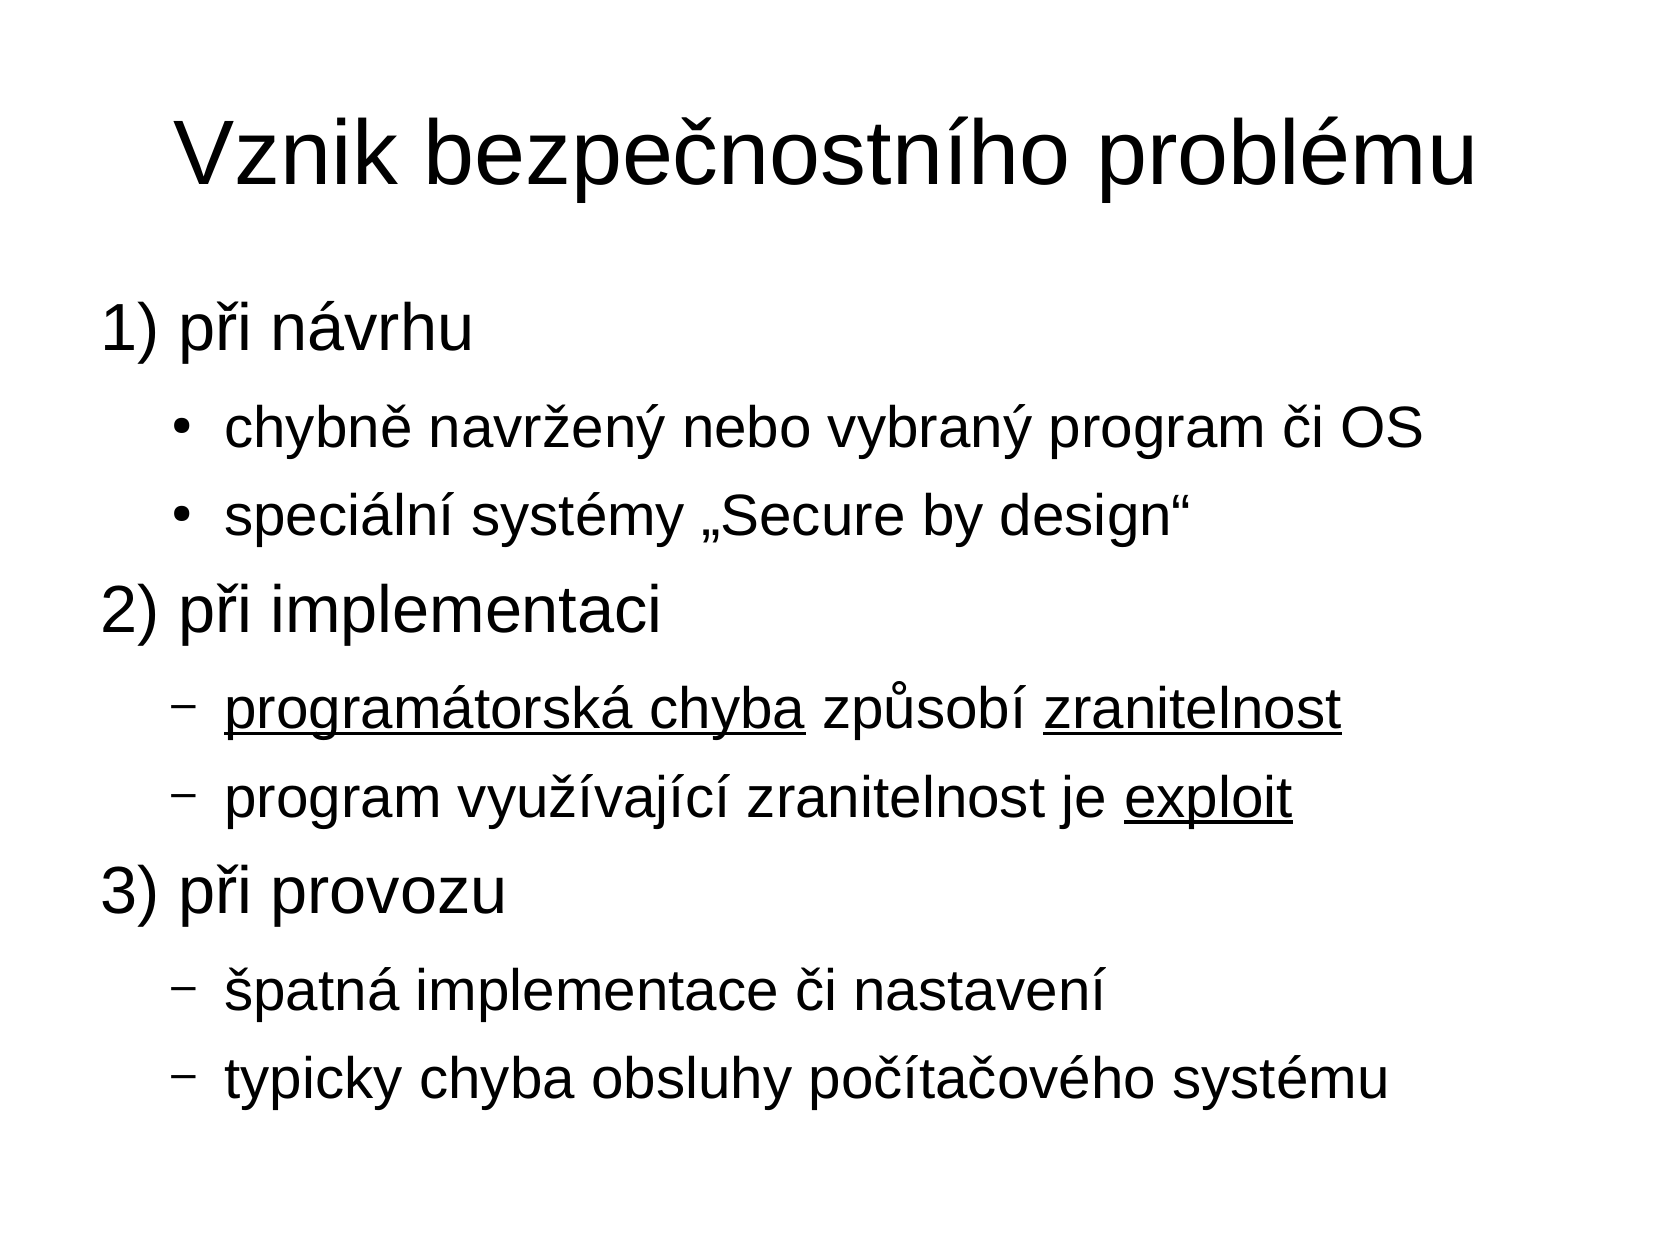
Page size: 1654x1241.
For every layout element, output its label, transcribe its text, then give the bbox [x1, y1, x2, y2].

list při návrhu chybně navržený nebo vybraný program či OS speciální systémy „Secure by design“ při implementaci programátorská chyba způsobí zranitelnost program využívající zranitelnost je exploit při provozu špatná implementace či nastavení typicky chyba obsluhy počítačového systému [82, 290, 1571, 1112]
title Vznik bezpečnostního problému [82, 56, 1571, 250]
